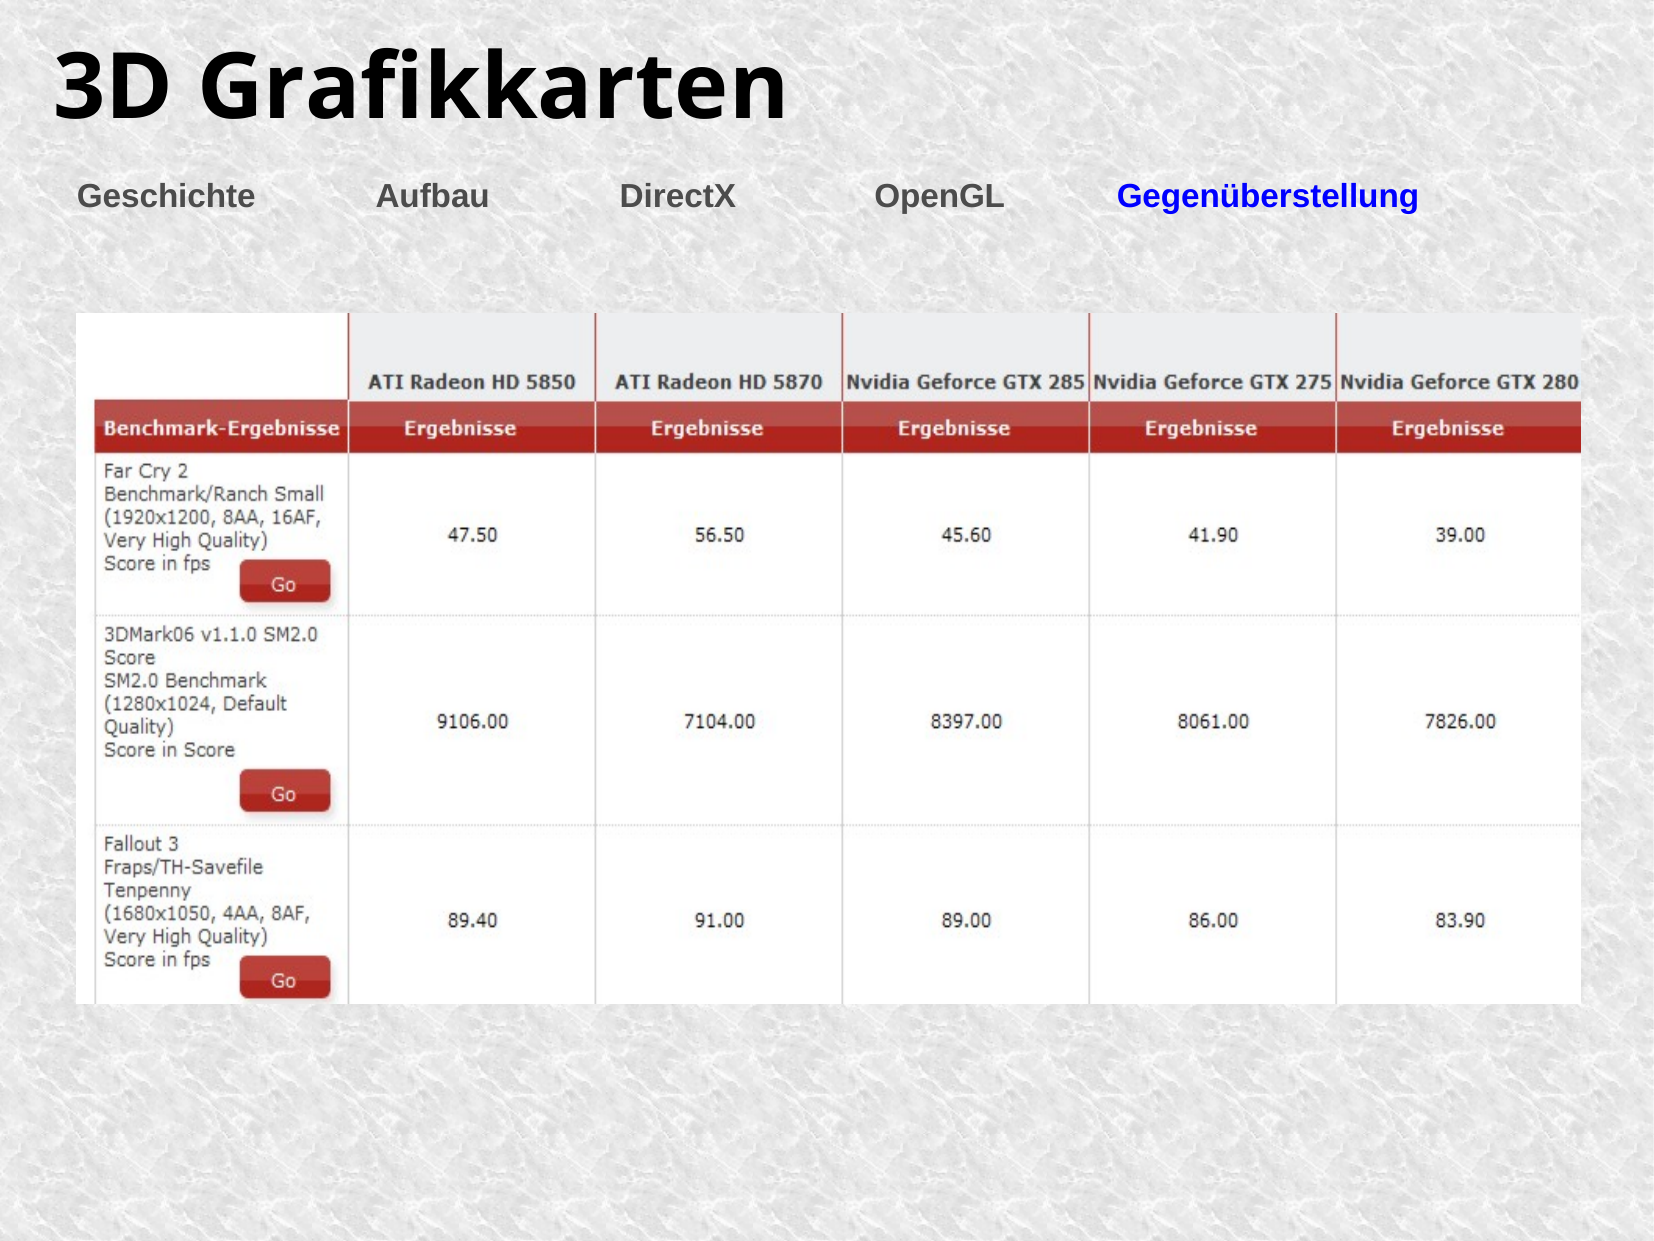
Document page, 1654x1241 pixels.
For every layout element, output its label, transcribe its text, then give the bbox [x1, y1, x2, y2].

picture [0, 0, 1654, 1241]
list Geschichte Aufbau DirectX OpenGL Gegenüberstellung [59, 177, 1536, 266]
title 3D Grafikkarten [53, 18, 1506, 148]
